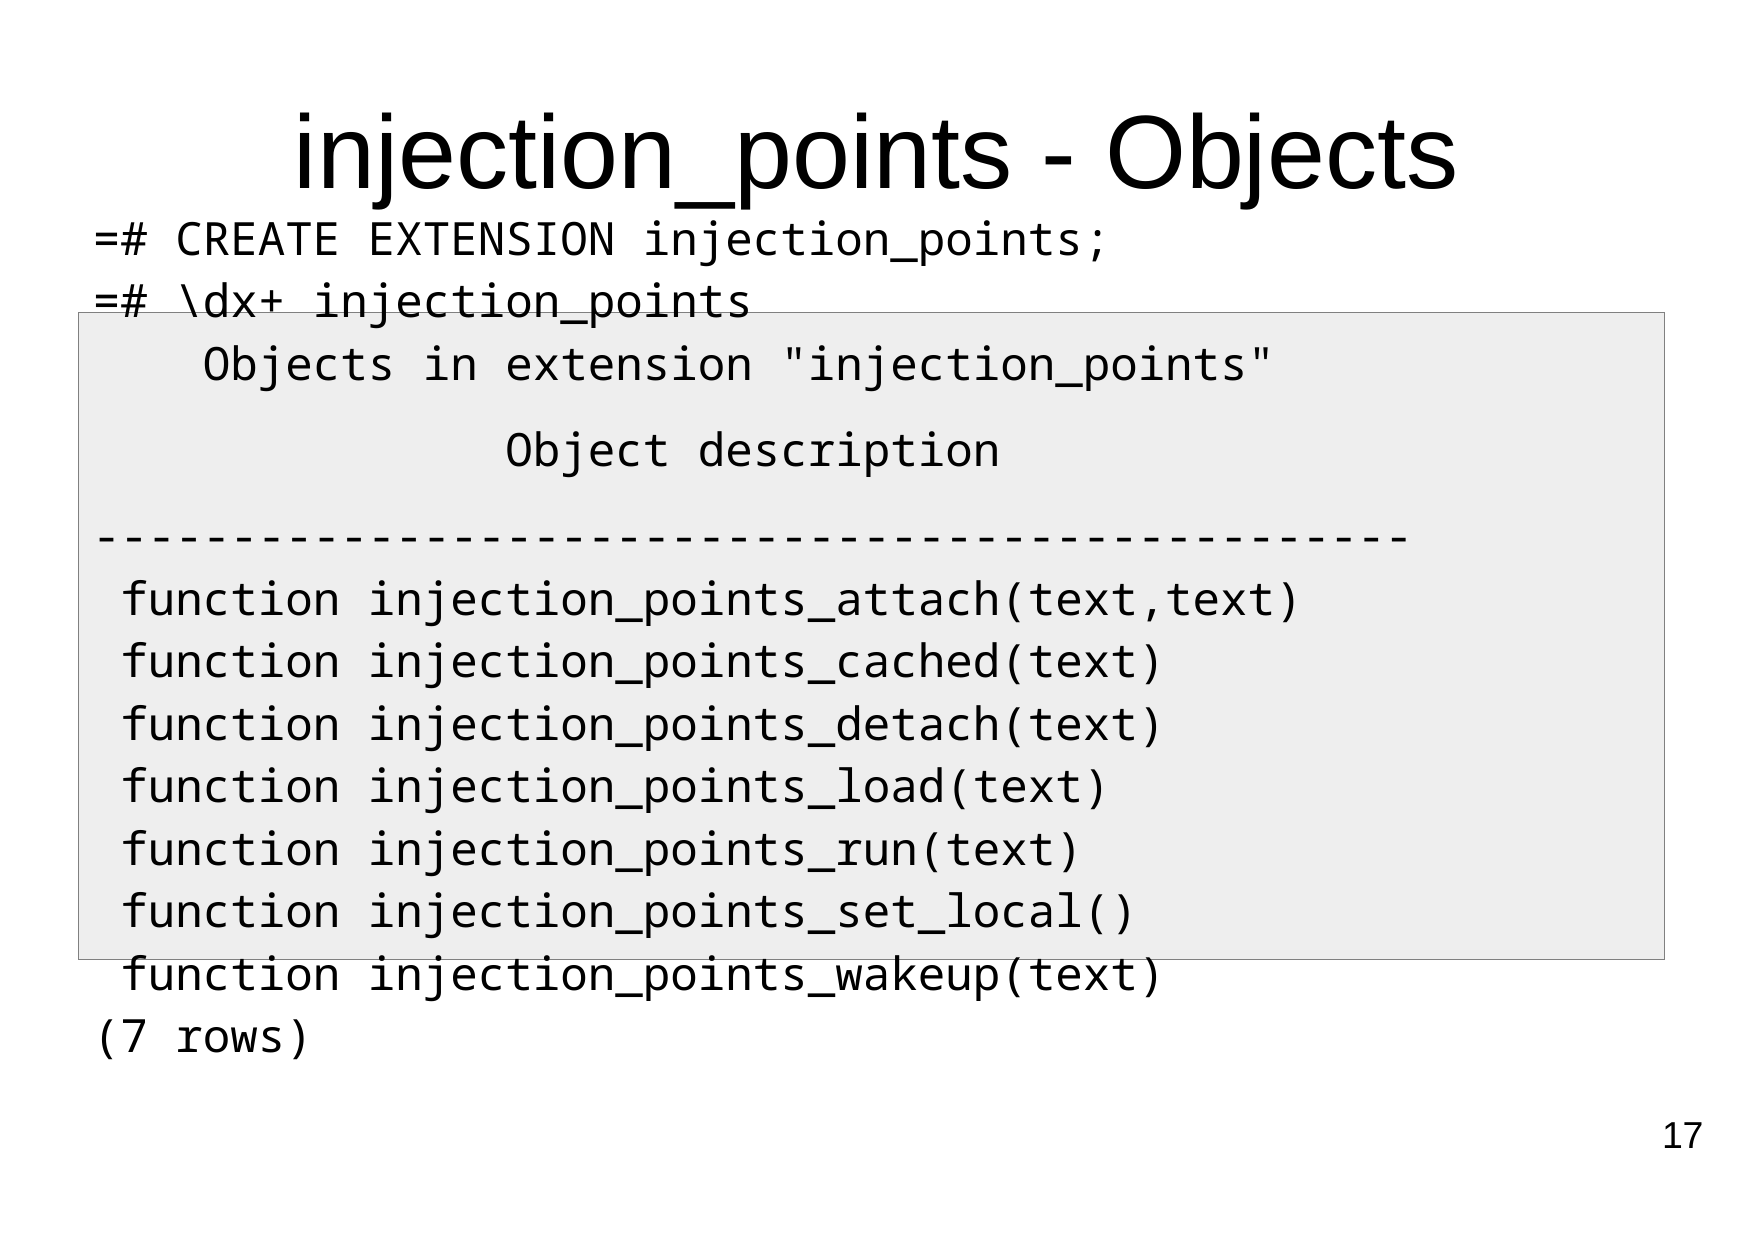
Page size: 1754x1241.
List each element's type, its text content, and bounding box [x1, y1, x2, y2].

title injection_points - Objects [87, 49, 1667, 257]
text_box =# CREATE EXTENSION injection_points; =# \dx+ injection_points Objects in extension "injection_points" Object description ------------------------------------------------ function injection_points_attach(text,text) function injection_points_cached(text) function injection_points_detach(text) function injection_points_load(text) function injection_points_run(text) function injection_points_set_local() function injection_points_wakeup(text) (7 rows) [78, 312, 1665, 960]
text_box <number> [1447, 1106, 1719, 1201]
